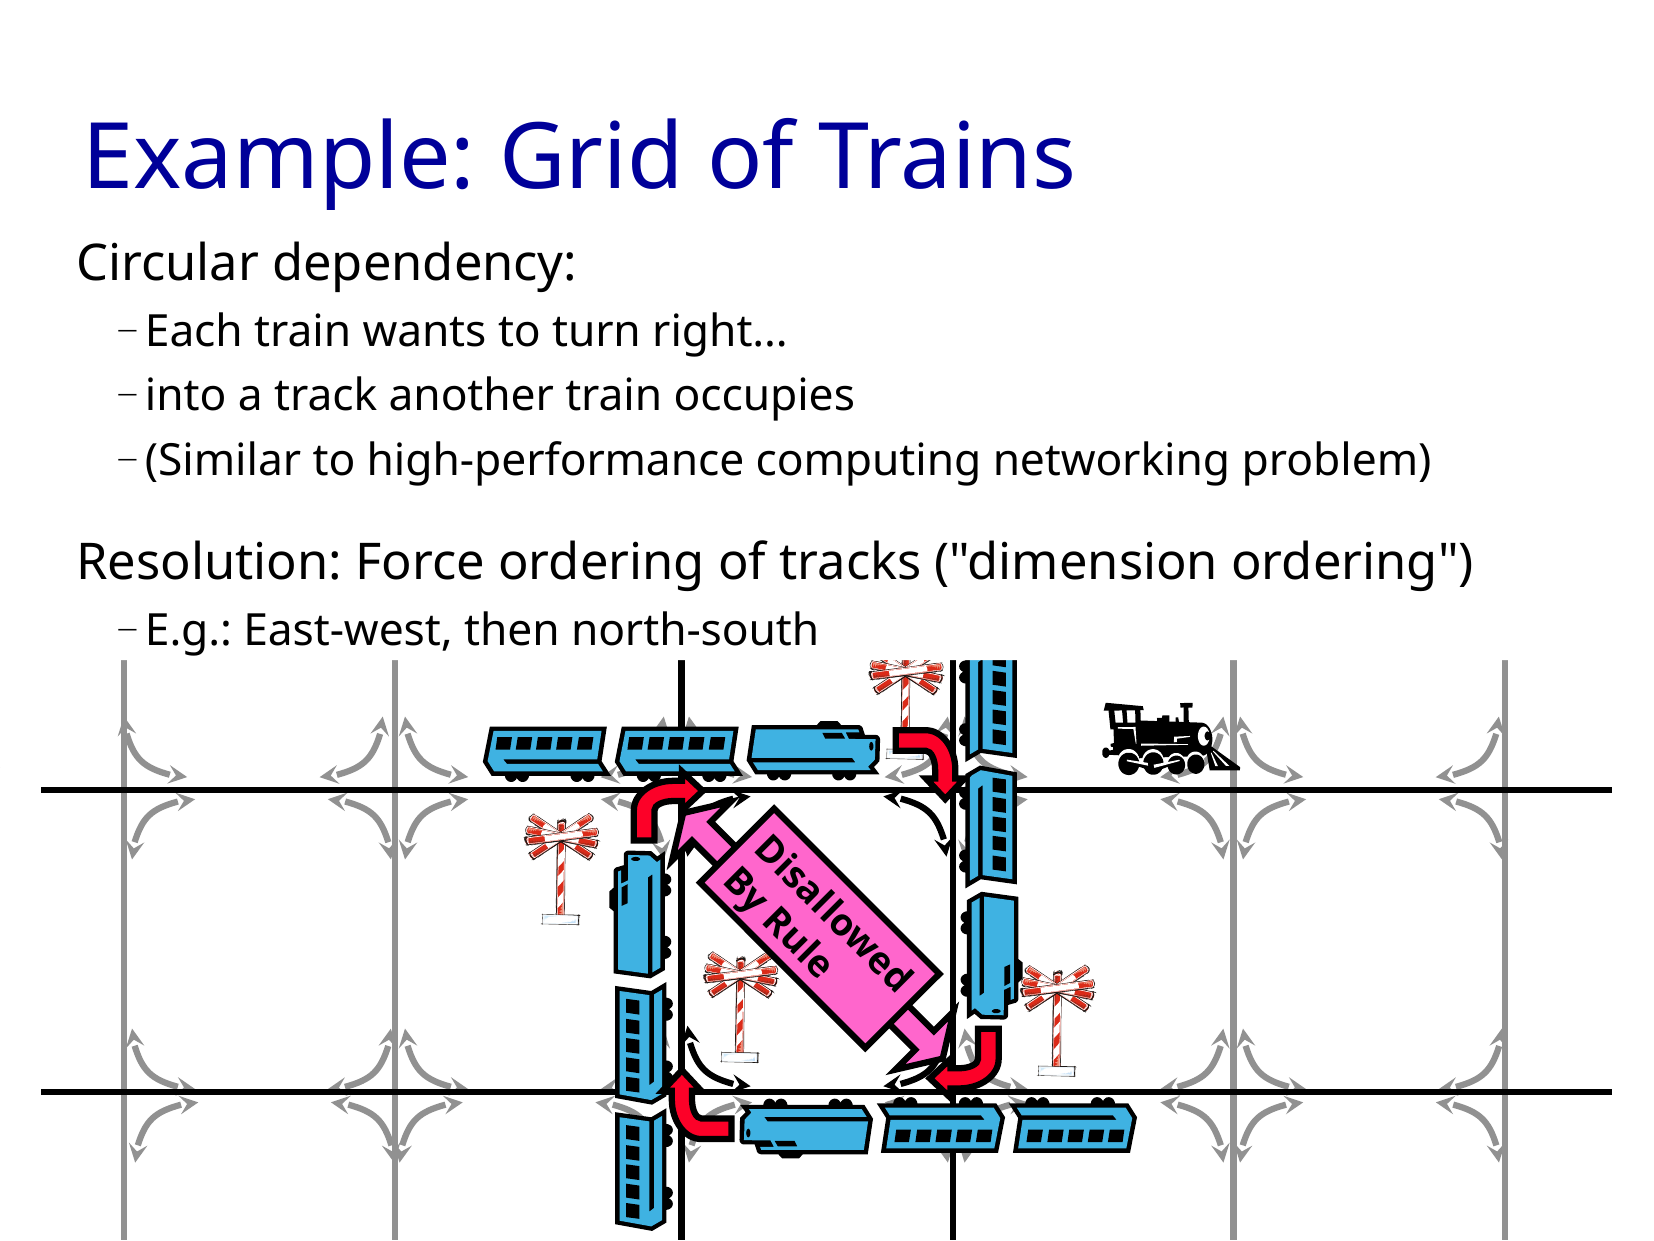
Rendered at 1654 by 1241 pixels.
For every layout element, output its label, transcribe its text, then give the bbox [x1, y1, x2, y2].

list Circular dependency: Each train wants to turn right... into a track another train occupies (Similar to high-performance computing networking problem) Resolution: Force ordering of tracks ("dimension ordering") E.g.: East-west, then north-south [49, 230, 1561, 661]
text_box [746, 721, 880, 781]
text_box [615, 1108, 673, 1231]
picture [868, 661, 946, 761]
text_box [672, 801, 735, 865]
text_box [895, 730, 1017, 889]
text_box [609, 850, 672, 979]
text_box Disallowed By Rule [700, 808, 940, 1048]
picture [523, 812, 601, 926]
text_box [614, 726, 743, 841]
text_box [1008, 1097, 1138, 1153]
text_box [482, 726, 612, 782]
text_box [890, 1006, 954, 1070]
text_box [876, 1097, 1006, 1153]
picture [1019, 964, 1097, 1078]
picture [1102, 702, 1241, 776]
text_box [959, 661, 1017, 763]
picture [702, 950, 780, 1064]
title Example: Grid of Trains [82, 102, 1571, 204]
text_box [615, 981, 732, 1140]
text_box [960, 891, 1023, 1020]
text_box [929, 1028, 999, 1098]
text_box [739, 1098, 874, 1159]
